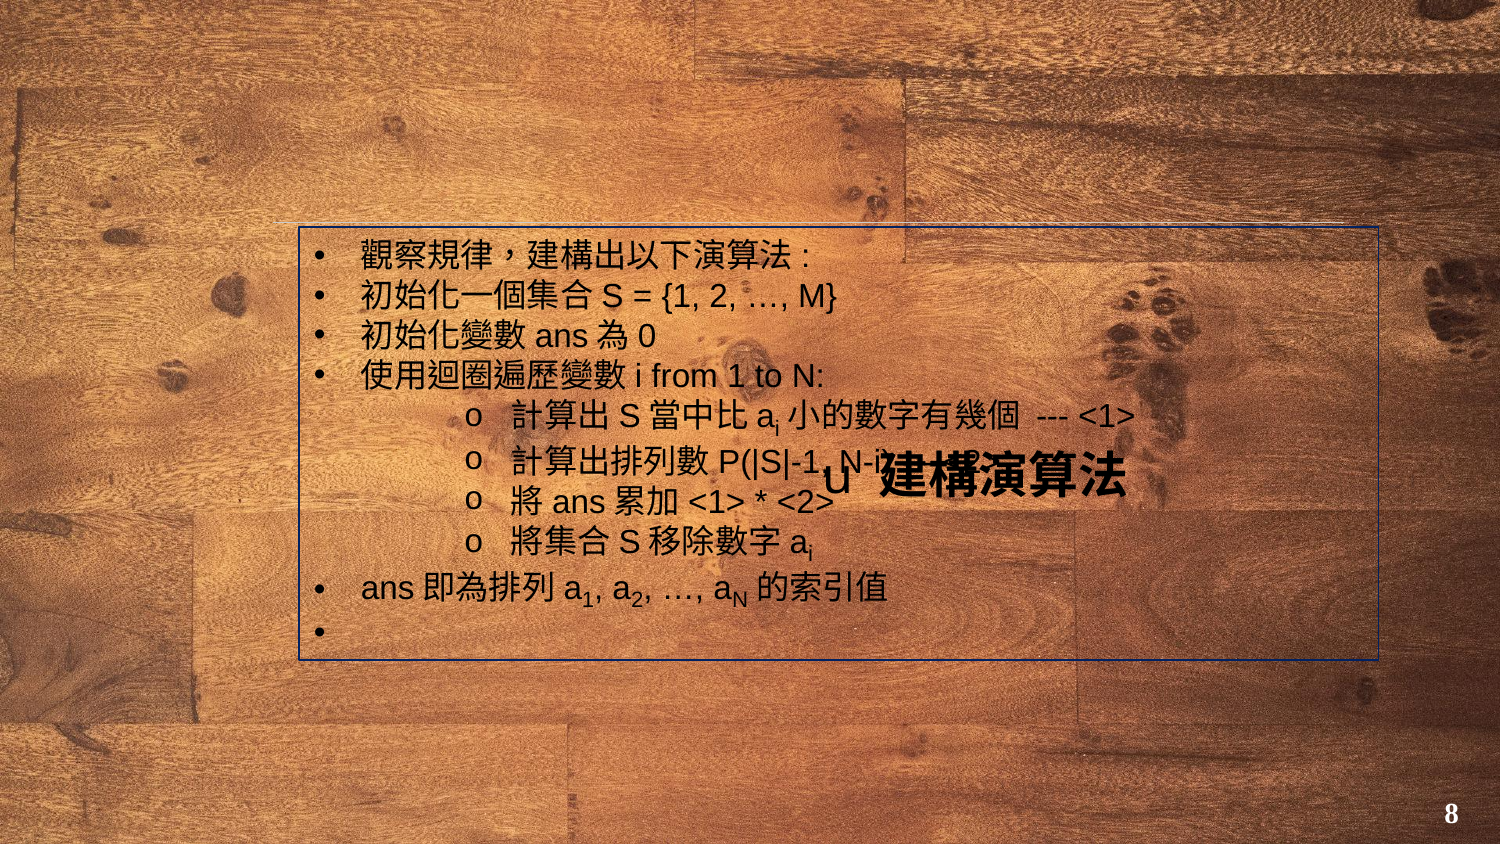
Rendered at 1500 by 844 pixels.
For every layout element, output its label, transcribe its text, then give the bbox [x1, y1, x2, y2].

slide_number 7 [1429, 779, 1500, 844]
title 建構演算法 [255, 117, 1341, 233]
text_box 觀察規律，建構出以下演算法: 初始化一個集合S = {1, 2, …, M} 初始化變數ans為0 使用迴圈遍歷變數i from 1 to N: 計算出S當中比ai小的數字有幾個 --- <1> 計算出排列數P(|S|-1, N-i) --- <2> 將ans累加<1> * <2> 將集合S移除數字ai ans即為排列a1, a2, …, aN的索引值 [298, 227, 1379, 647]
